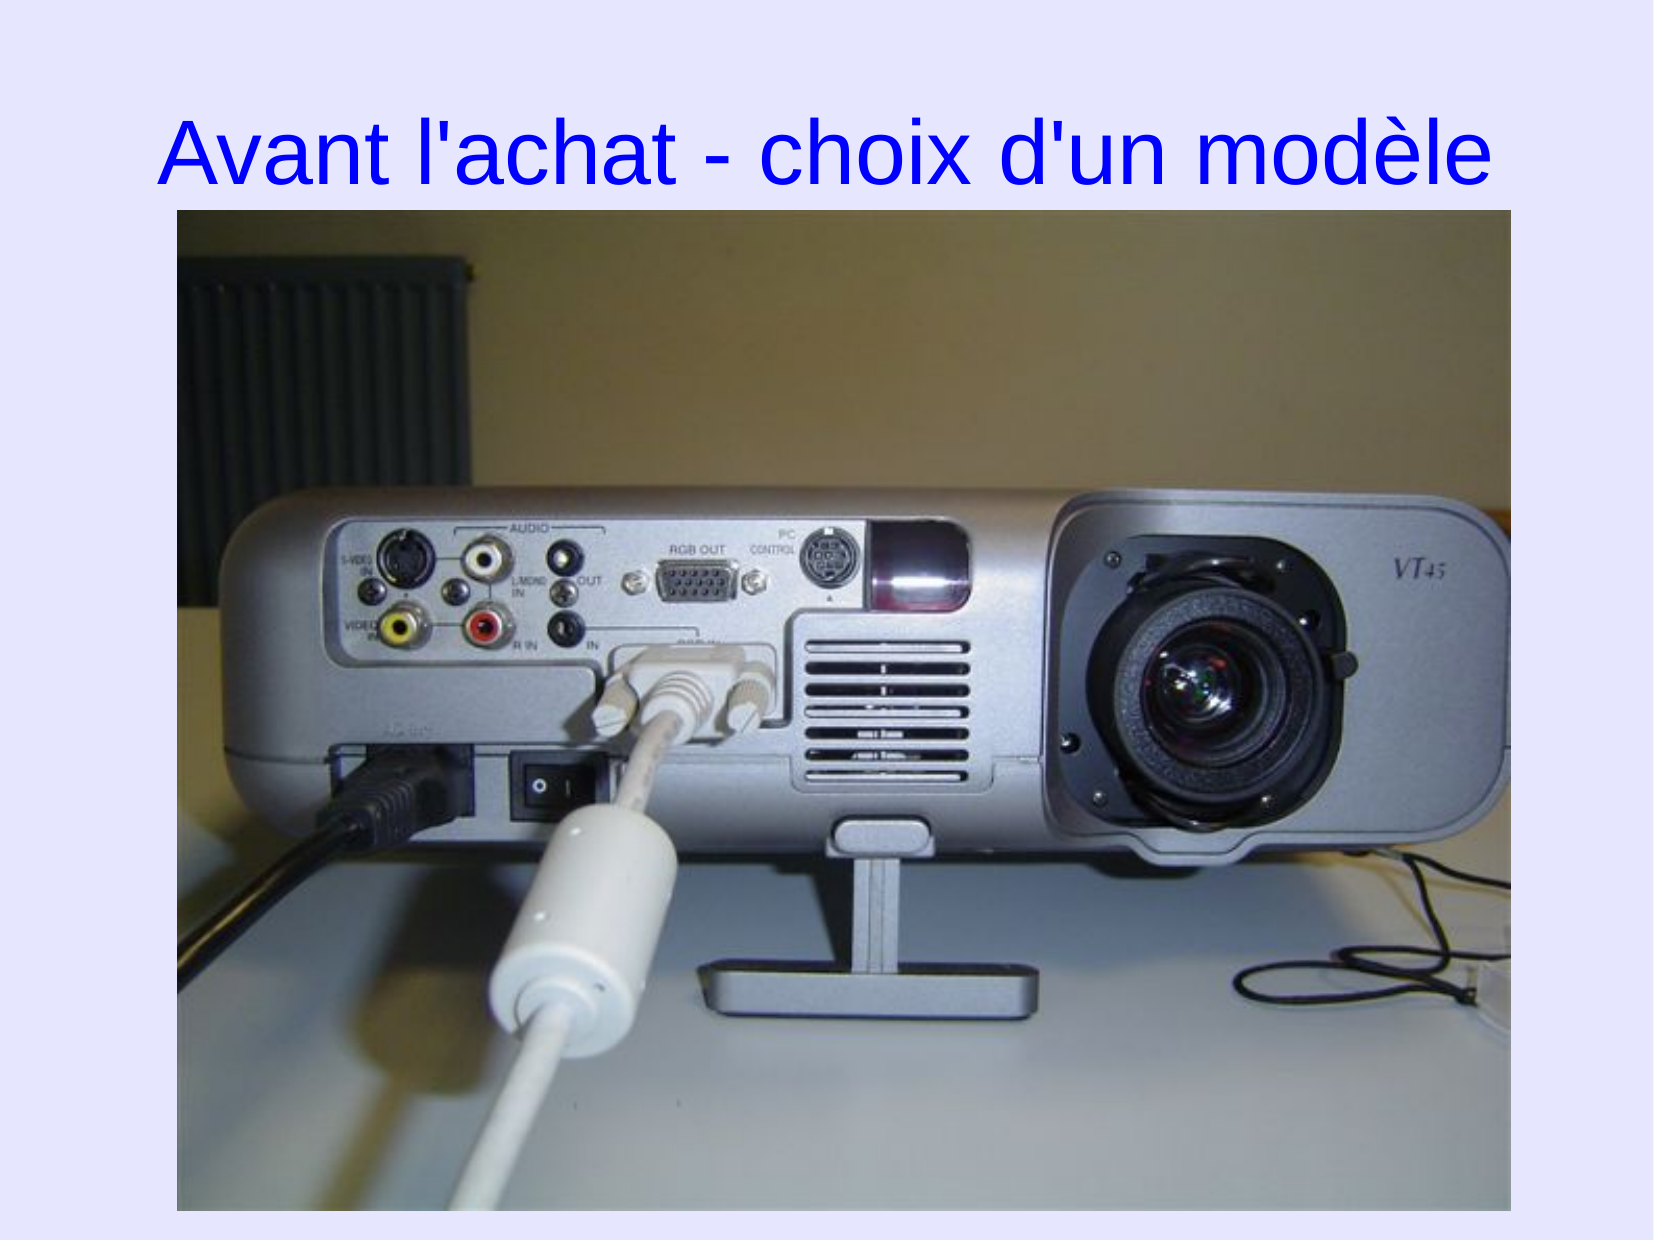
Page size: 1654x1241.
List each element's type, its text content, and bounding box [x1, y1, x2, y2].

picture [177, 257, 1511, 1211]
title Avant l'achat - choix d'un modèle [82, 49, 1571, 257]
